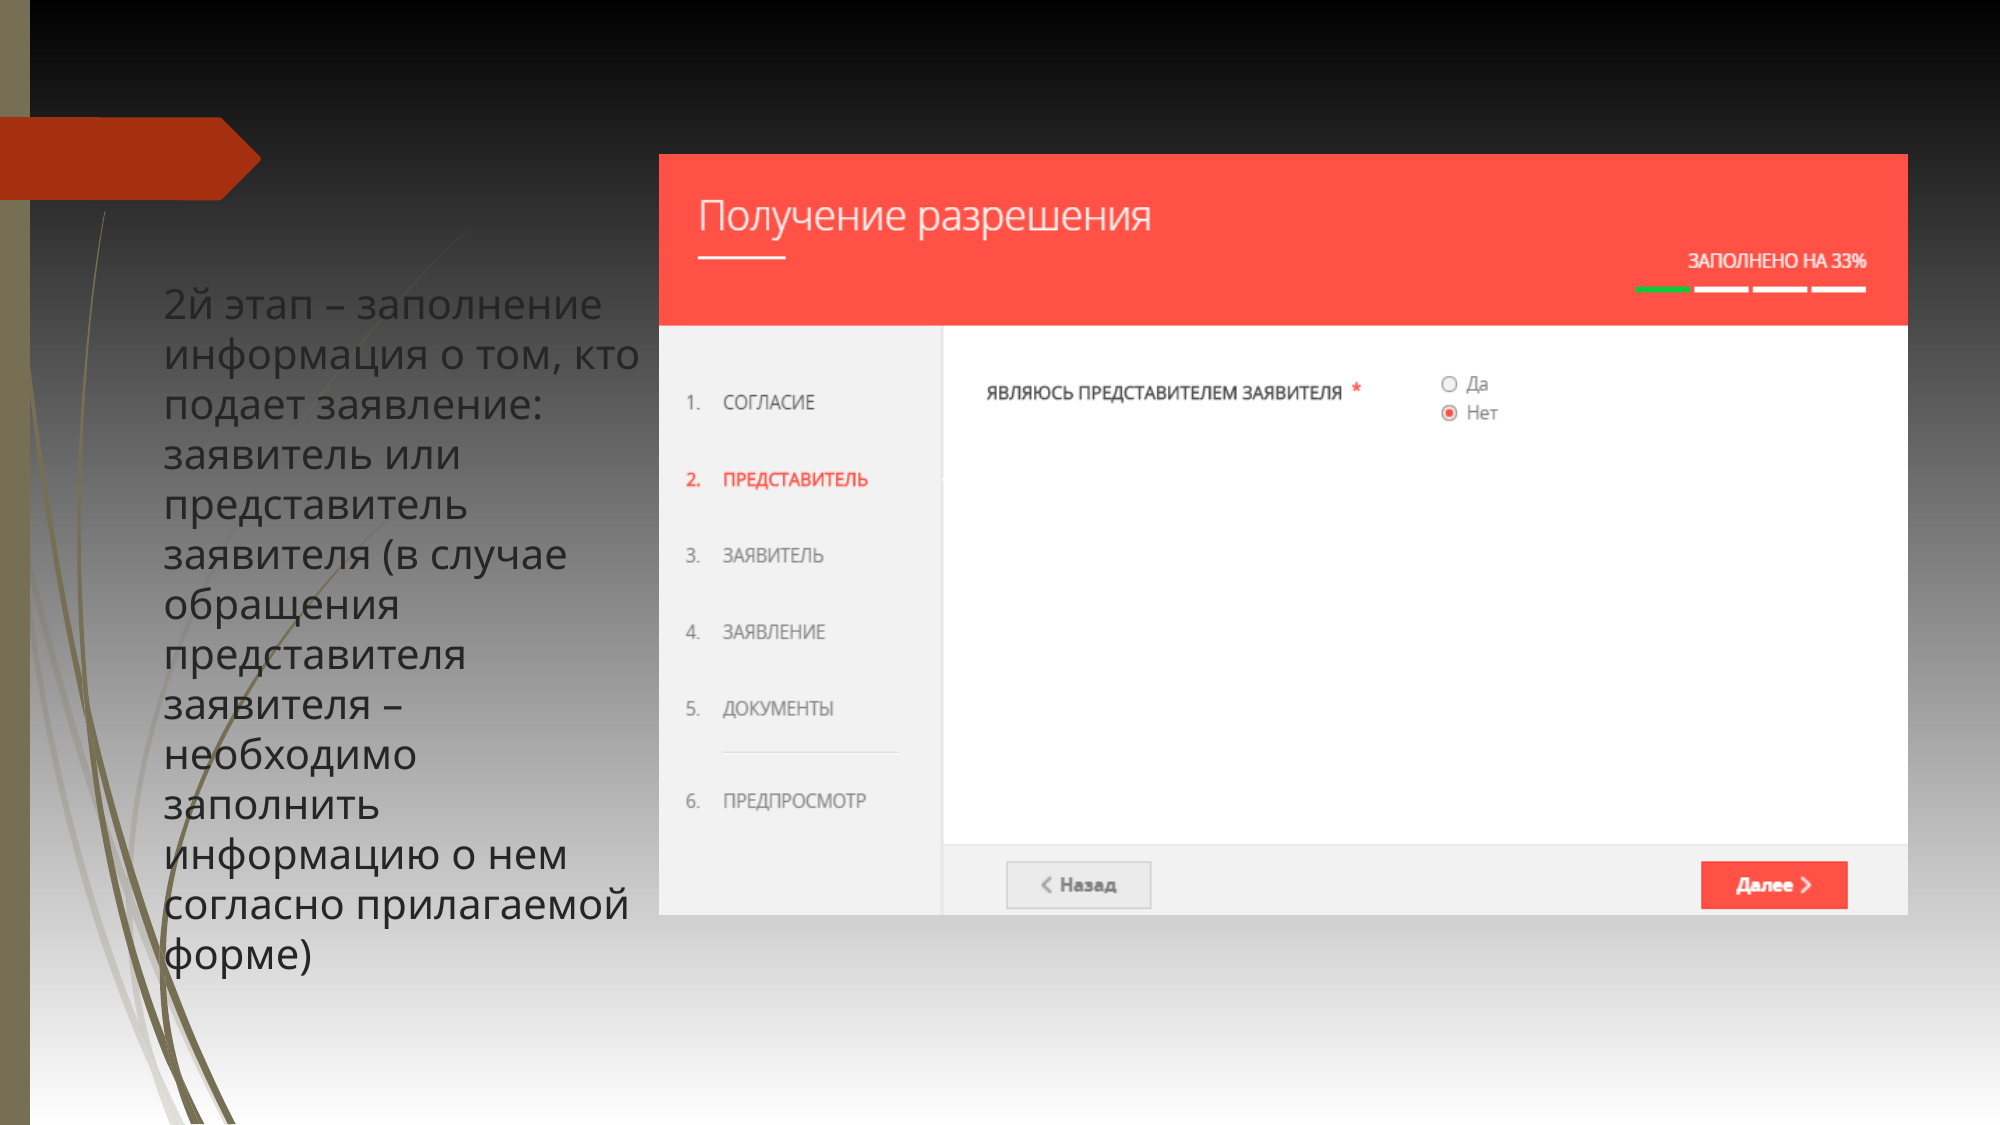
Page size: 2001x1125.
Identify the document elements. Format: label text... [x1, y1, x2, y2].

title 2й этап – заполнение информация о том, кто подает заявление: заявитель или представитель заявителя (в случае обращения представителя заявителя – необходимо заполнить информацию о нем согласно прилагаемой форме) [148, 270, 659, 488]
picture [659, 154, 1908, 915]
